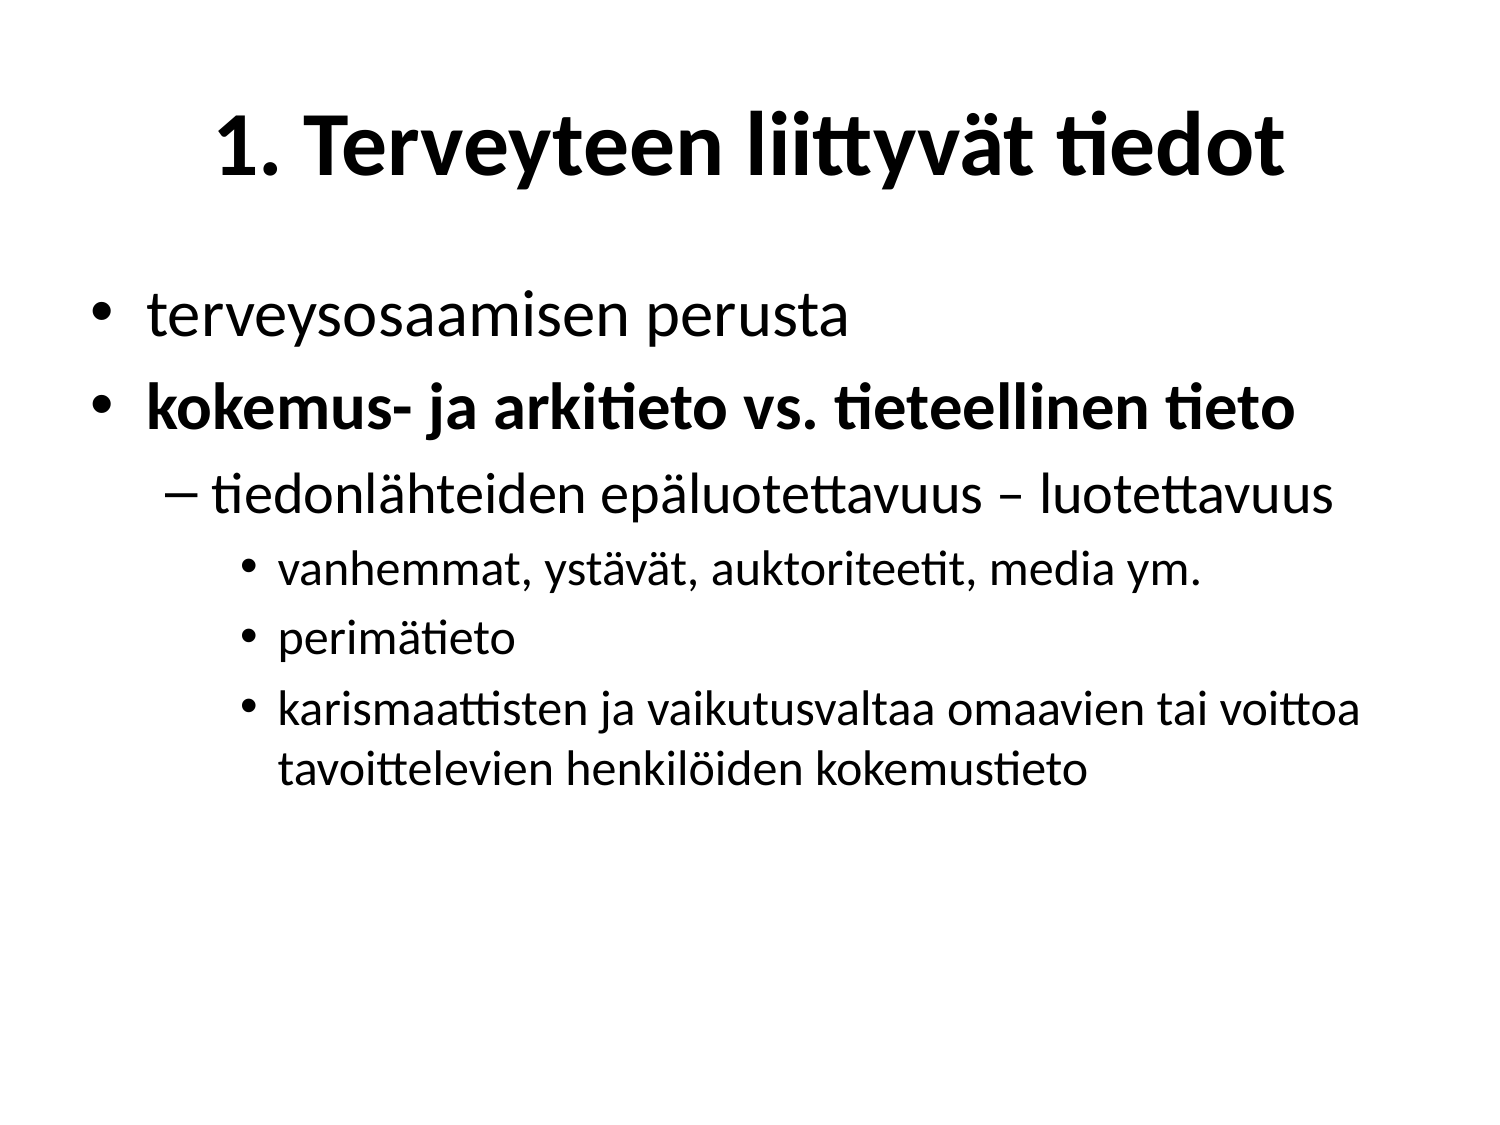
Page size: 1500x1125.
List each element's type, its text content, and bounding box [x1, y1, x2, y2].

list terveysosaamisen perusta kokemus- ja arkitieto vs. tieteellinen tieto tiedonlähteiden epäluotettavuus – luotettavuus vanhemmat, ystävät, auktoriteetit, media ym. perimätieto karismaattisten ja vaikutusvaltaa omaavien tai voittoa tavoittelevien henkilöiden kokemustieto [75, 262, 1425, 1005]
title 1. Terveyteen liittyvät tiedot [75, 45, 1425, 233]
